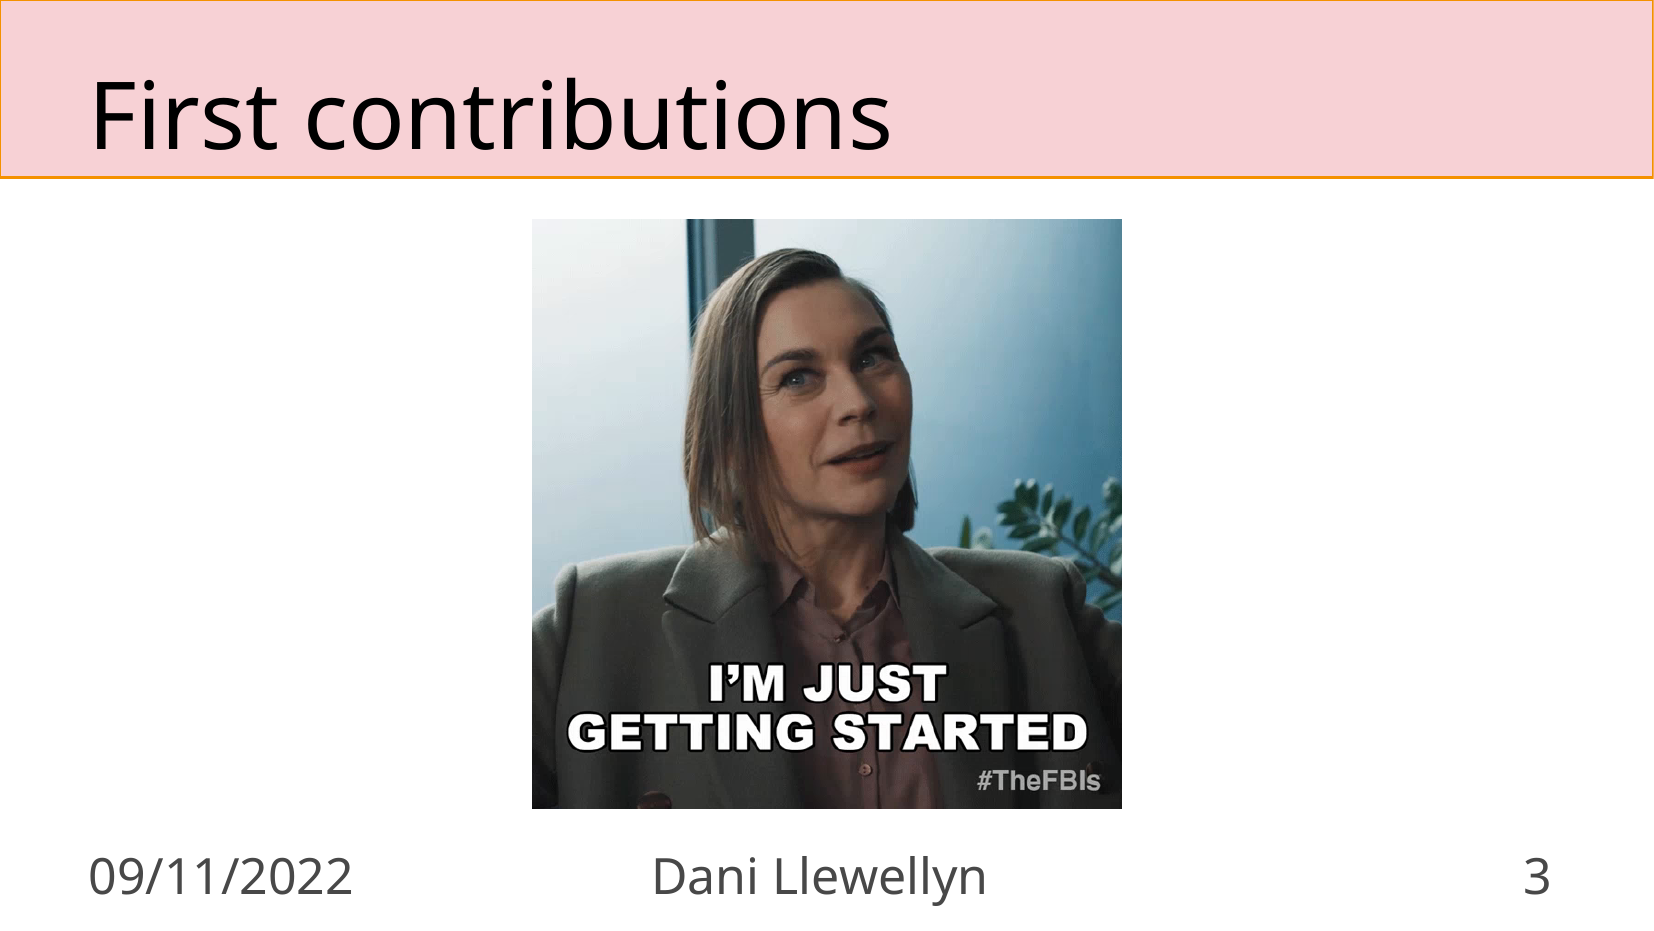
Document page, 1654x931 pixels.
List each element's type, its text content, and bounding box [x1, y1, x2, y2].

title First contributions [88, 14, 1565, 178]
text_box [531, 218, 1123, 810]
